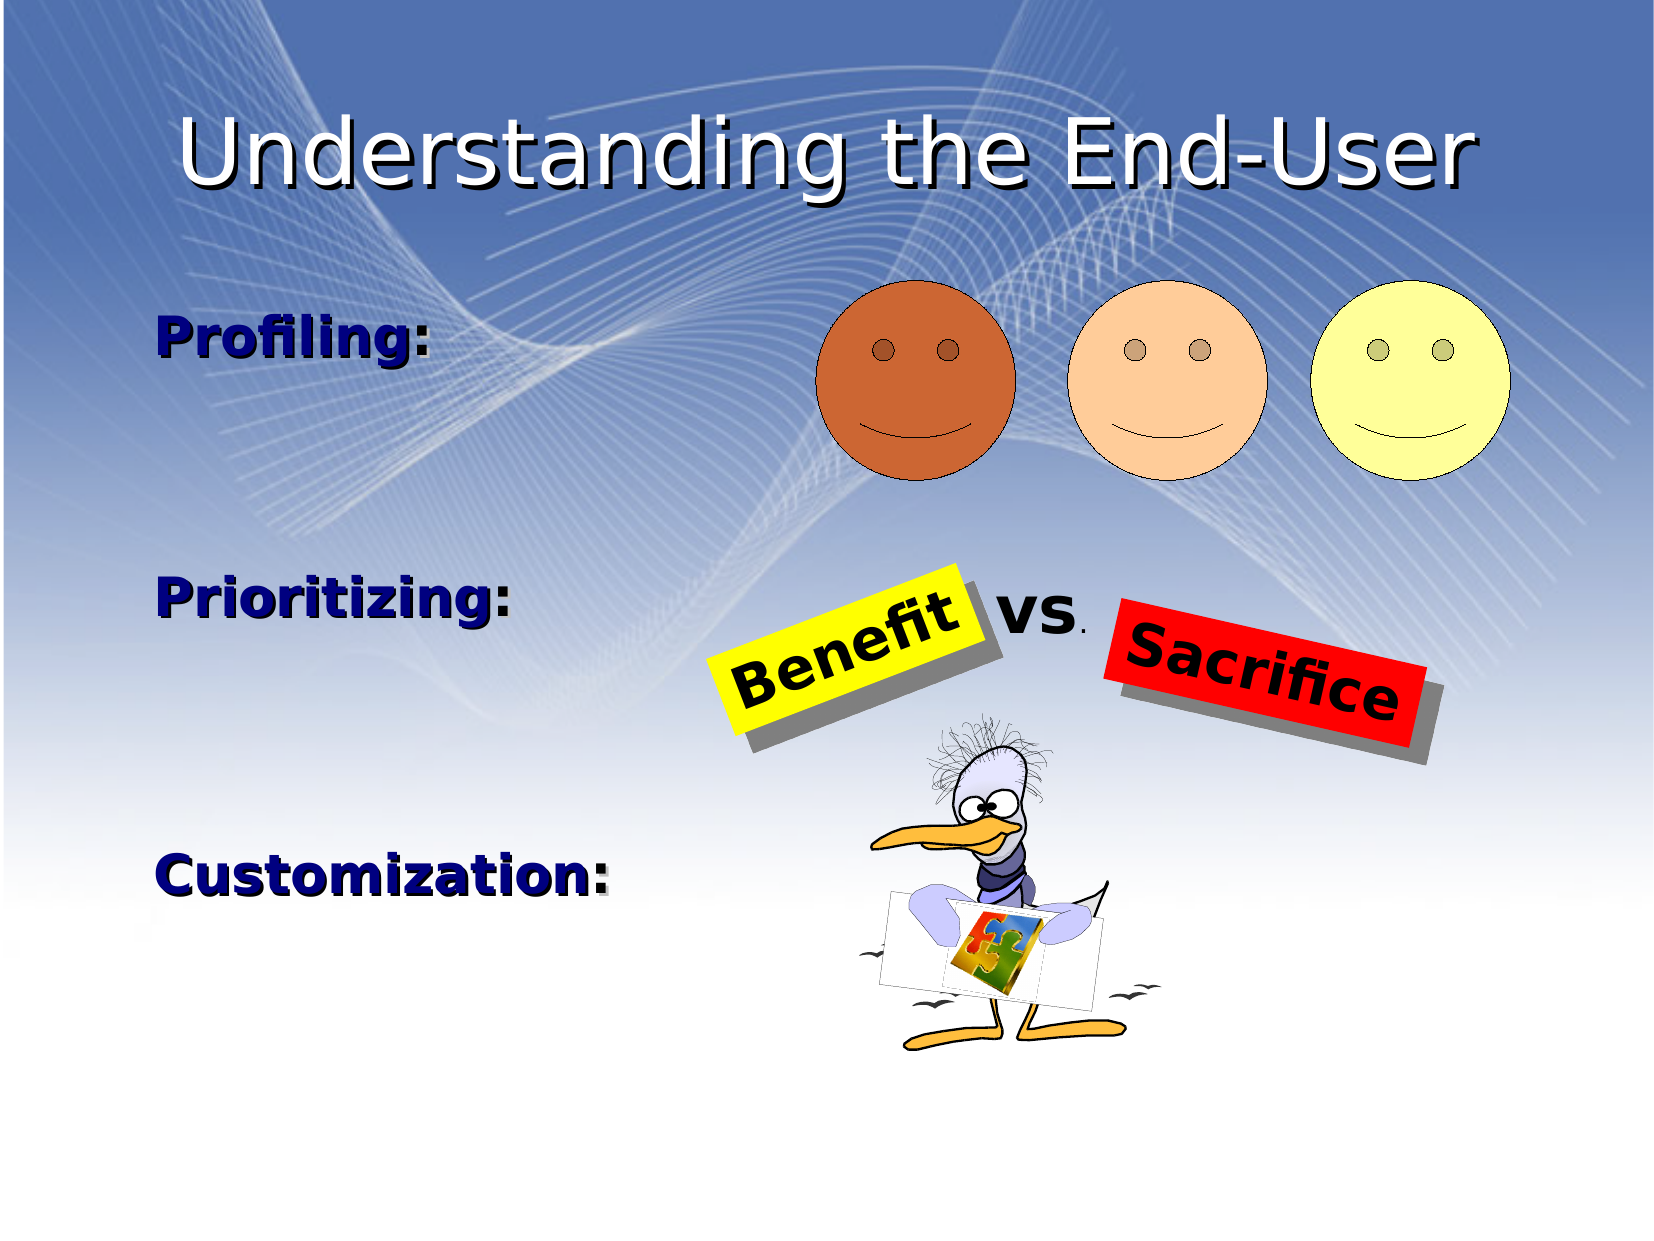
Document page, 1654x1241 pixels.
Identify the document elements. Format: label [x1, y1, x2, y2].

text_box [1067, 280, 1268, 481]
text_box [1310, 280, 1511, 481]
text_box [815, 280, 1016, 481]
